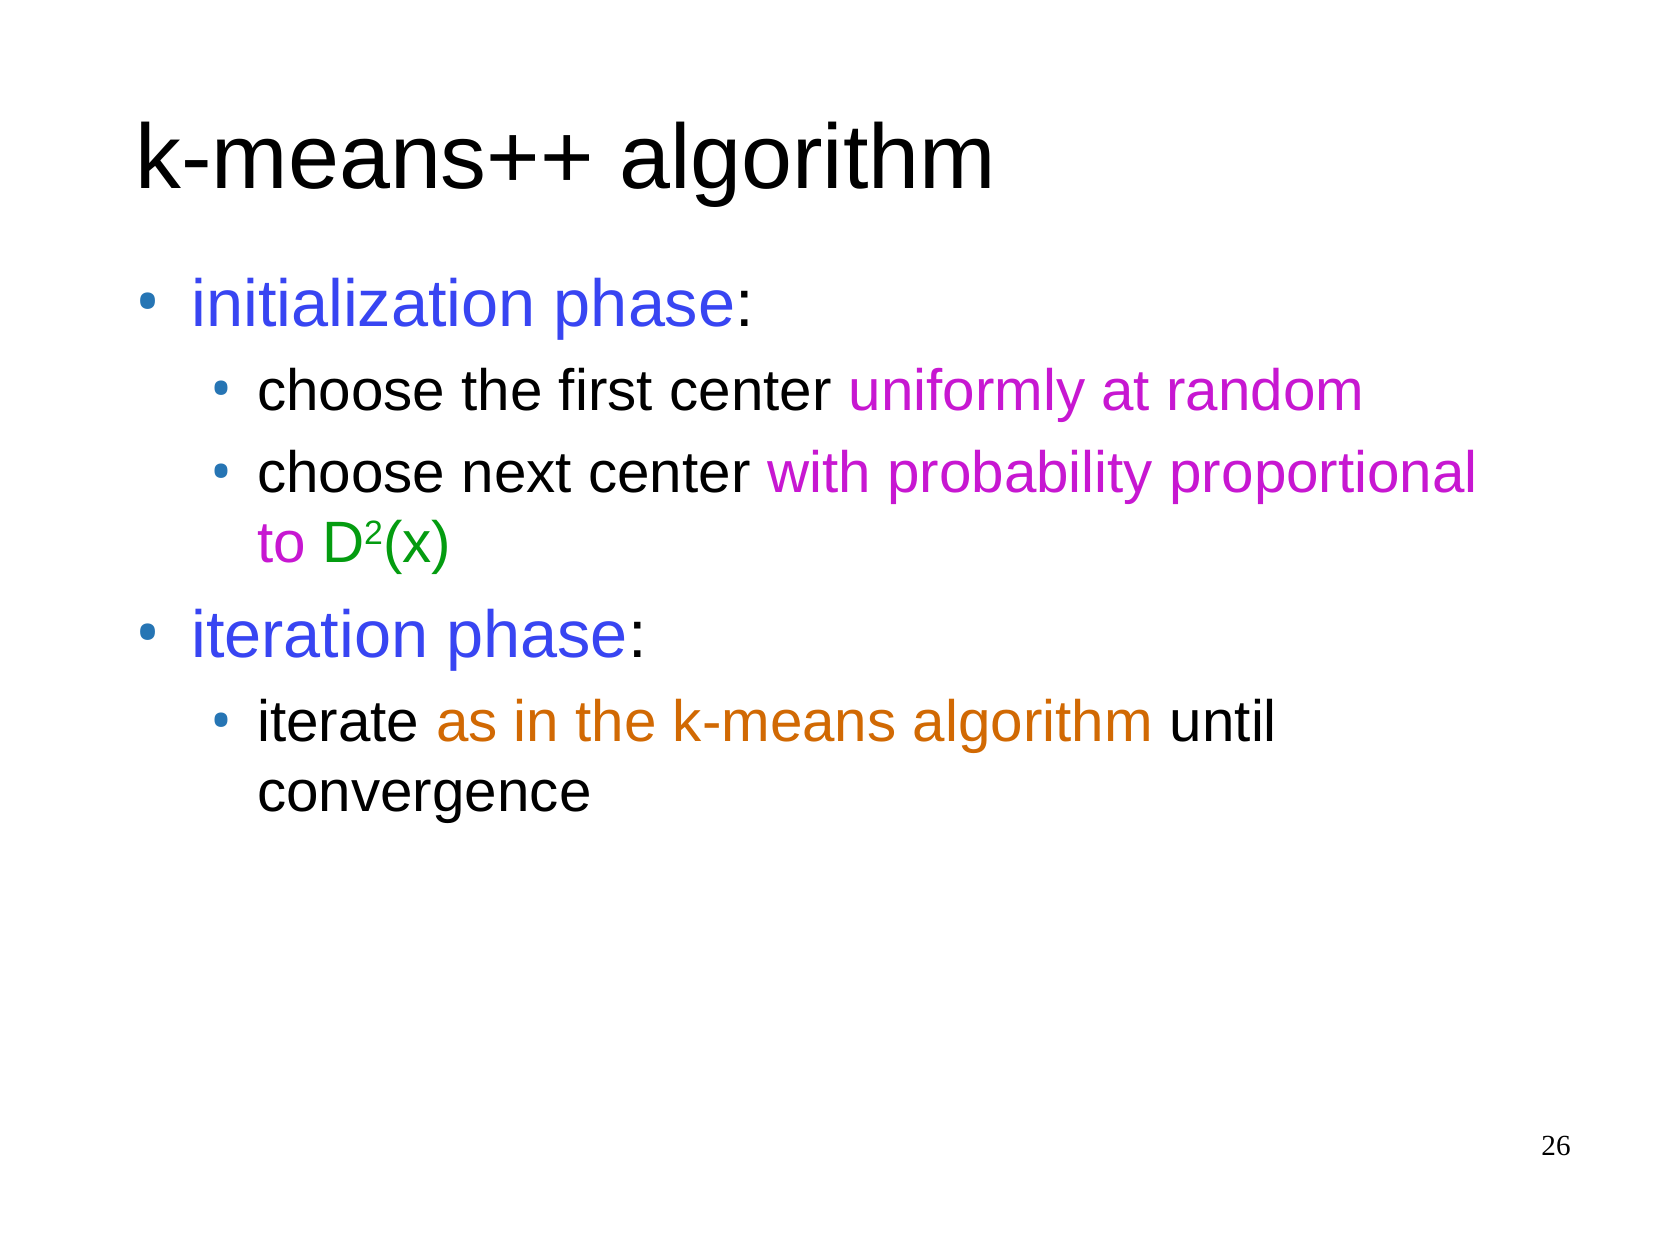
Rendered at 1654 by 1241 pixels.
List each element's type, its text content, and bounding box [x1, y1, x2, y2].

list initialization phase: choose the first center uniformly at random choose next center with probability proportional to D2(x) iteration phase: iterate as in the k-means algorithm until convergence [129, 253, 1525, 1019]
title k-means++ algorithm [129, 90, 1525, 253]
